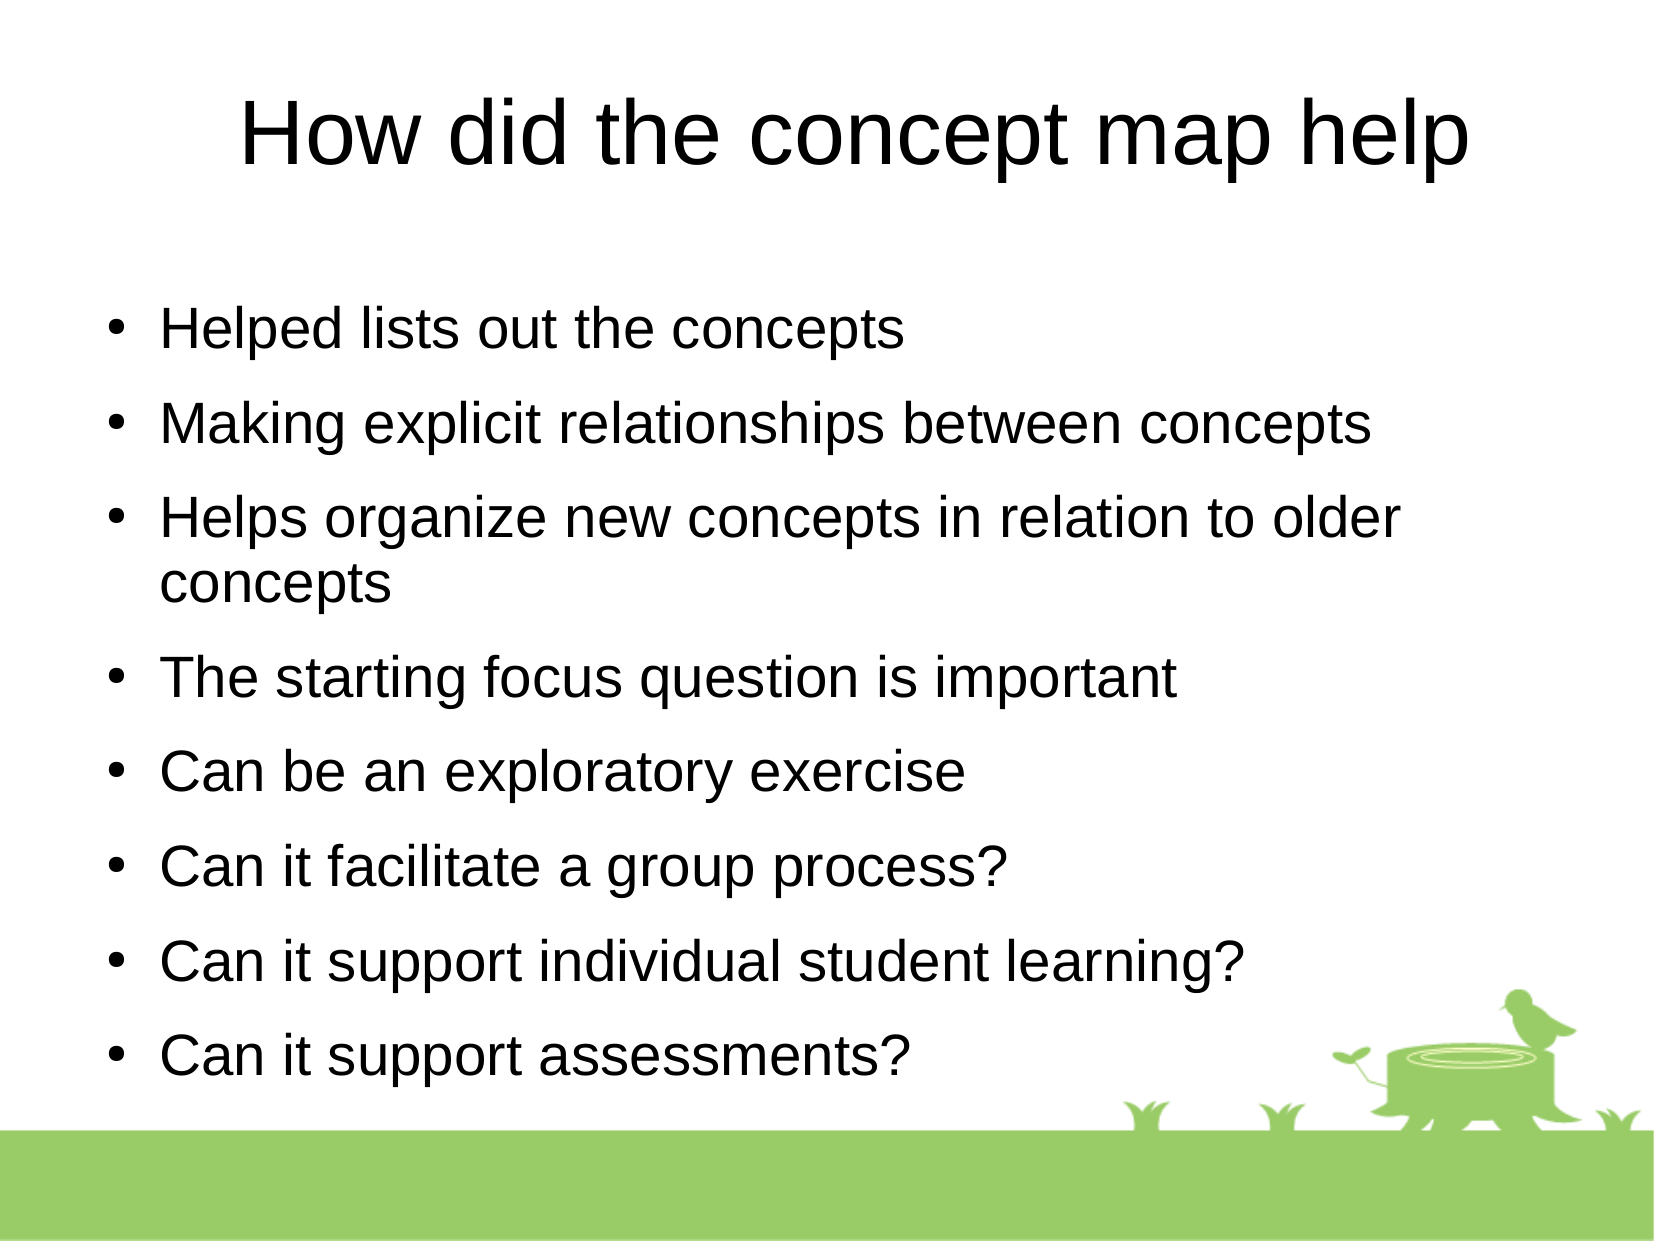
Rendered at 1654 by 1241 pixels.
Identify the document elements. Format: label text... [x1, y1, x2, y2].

picture [0, 0, 1654, 1241]
title How did the concept map help [88, 16, 1625, 250]
list Helped lists out the concepts Making explicit relationships between concepts Helps organize new concepts in relation to older concepts The starting focus question is important Can be an exploratory exercise Can it facilitate a group process? Can it support individual student learning? Can it support assessments? [88, 295, 1565, 1113]
